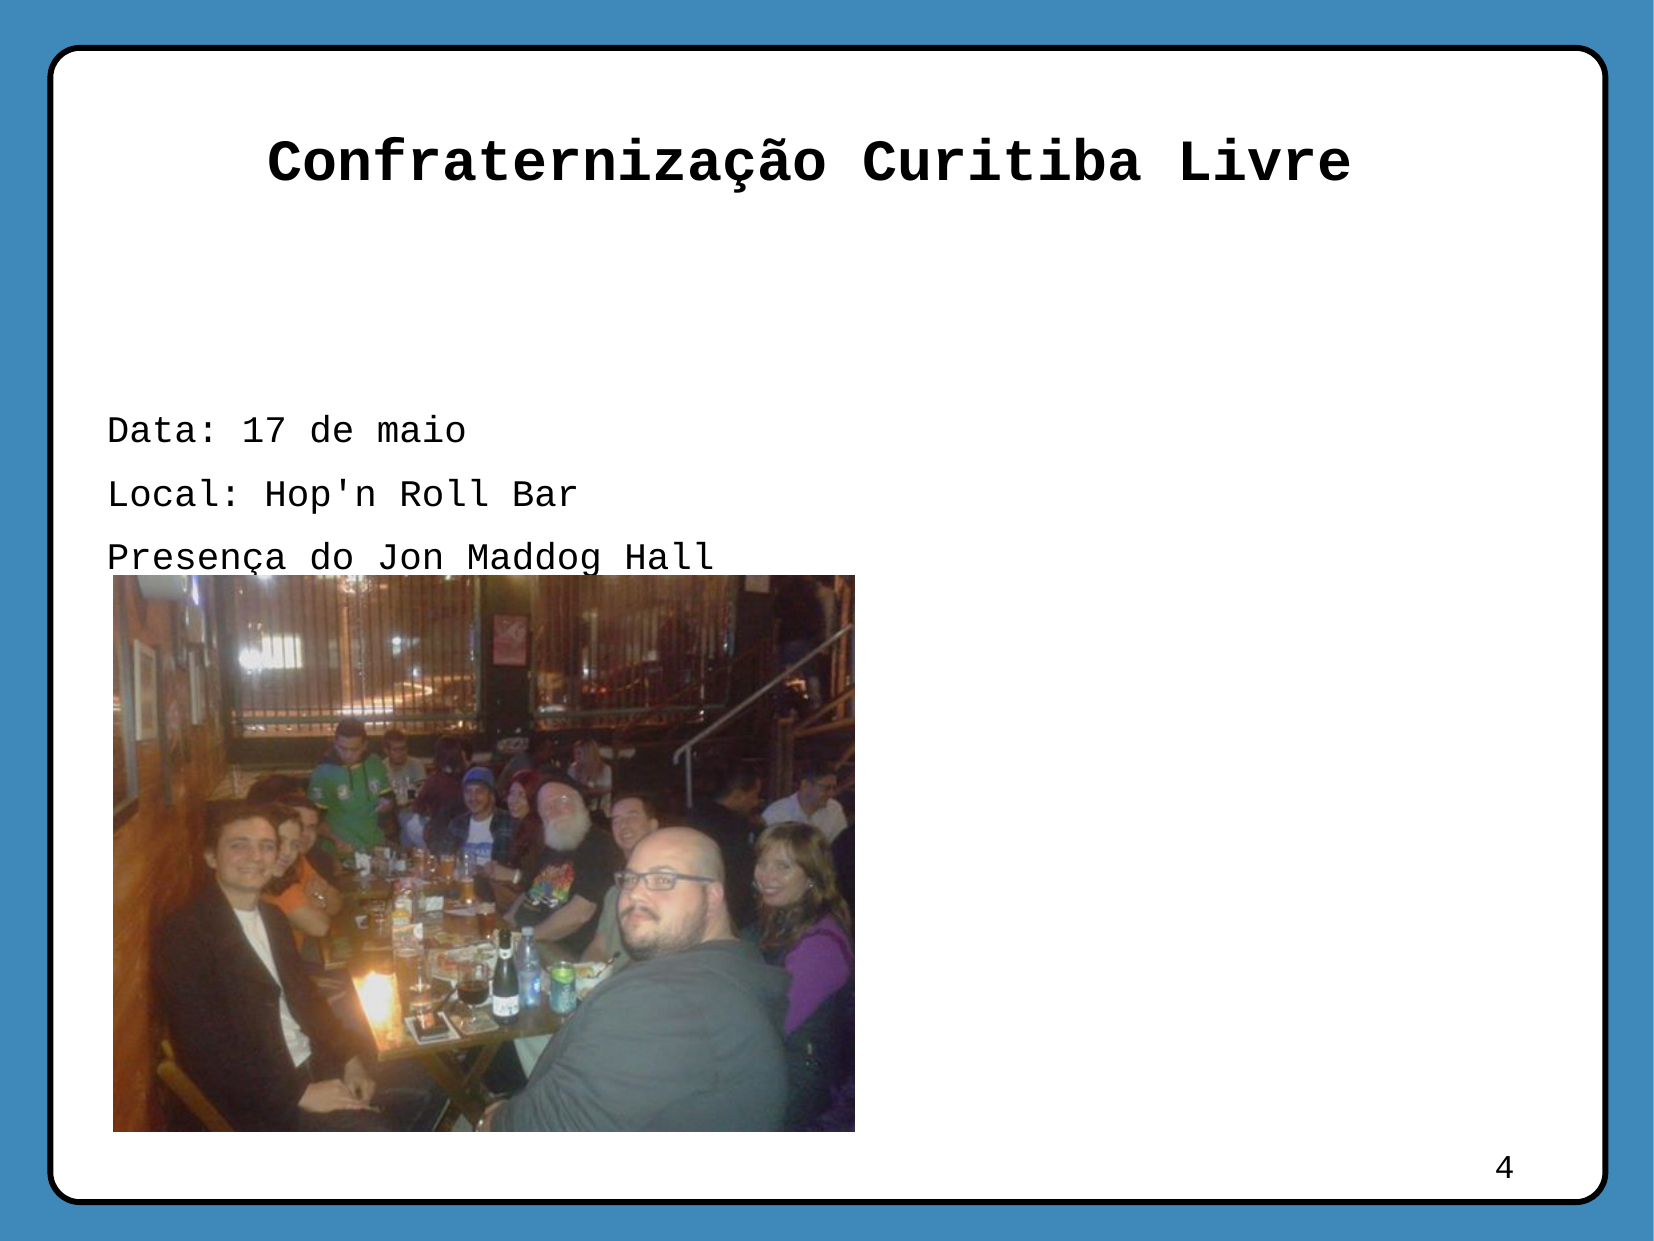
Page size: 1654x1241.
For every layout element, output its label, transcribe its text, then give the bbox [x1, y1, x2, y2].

picture [0, 0, 1654, 1241]
list Data: 17 de maio Local: Hop'n Roll Bar Presença do Jon Maddog Hall [106, 389, 1547, 891]
text_box <número> [1494, 1150, 1654, 1224]
title Confraternização Curitiba Livre [121, 61, 1534, 269]
picture [113, 575, 855, 1132]
